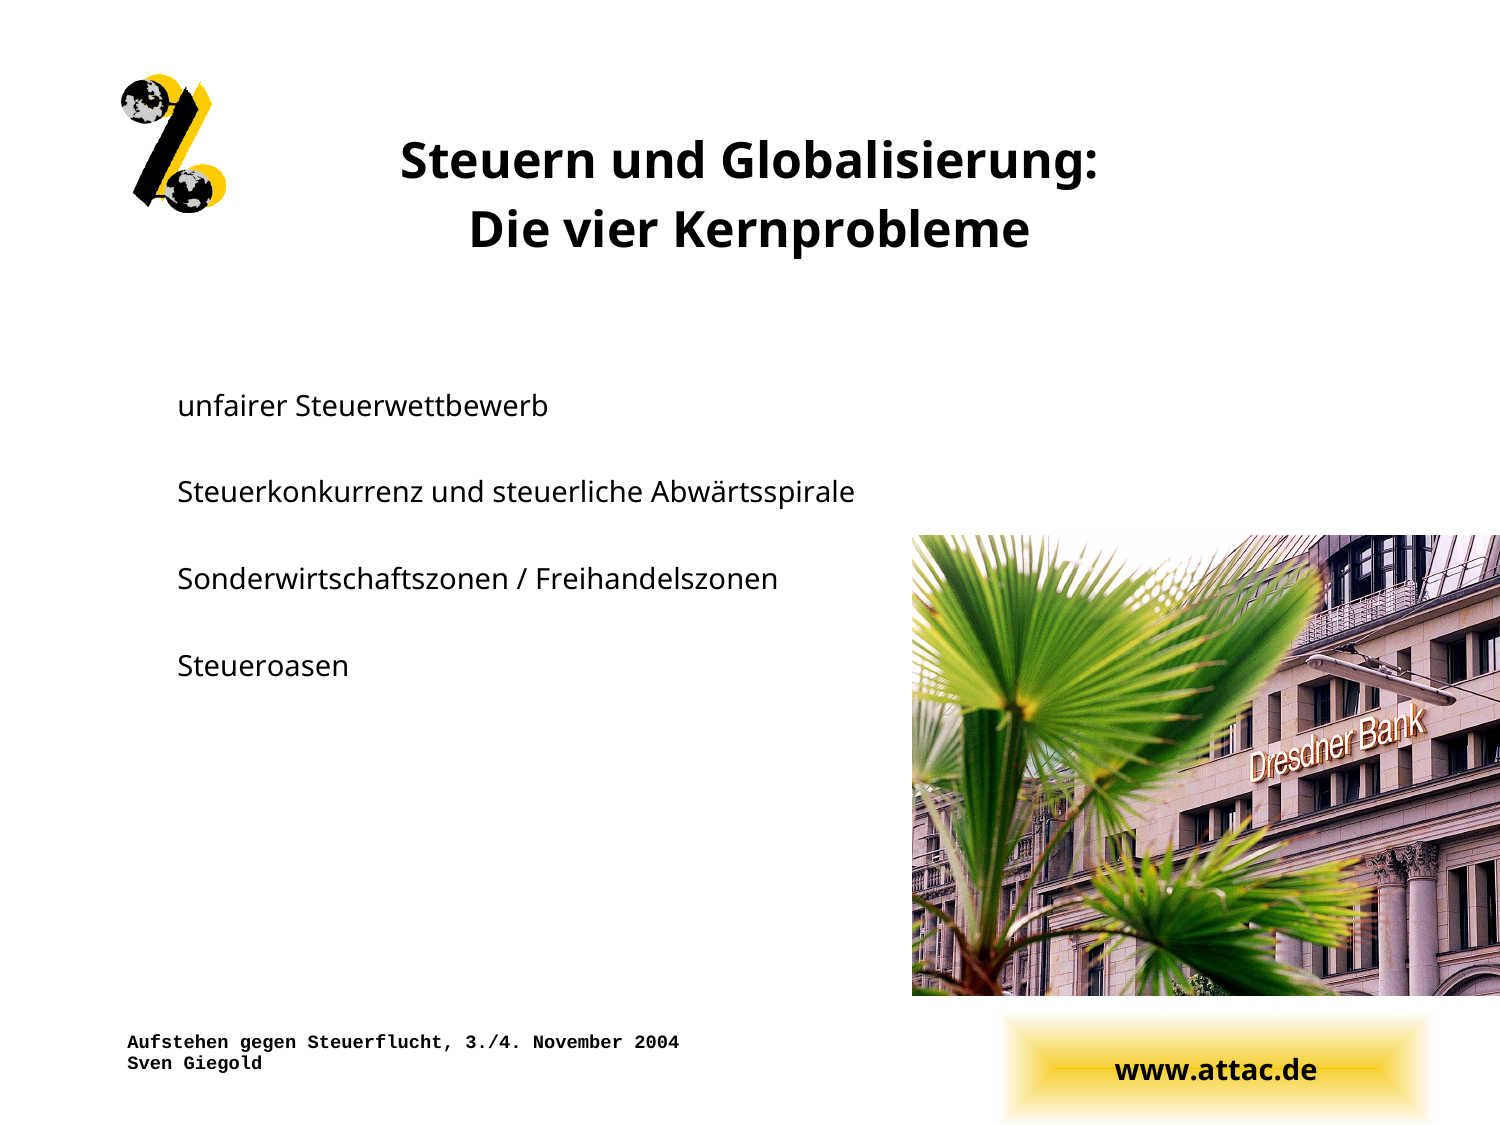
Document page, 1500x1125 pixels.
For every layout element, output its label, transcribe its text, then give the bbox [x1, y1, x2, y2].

picture [121, 74, 226, 213]
title Steuern und Globalisierung: Die vier Kernprobleme [300, 99, 1201, 288]
list unfairer Steuerwettbewerb Steuerkonkurrenz und steuerliche Abwärtsspirale Sonderwirtschaftszonen / Freihandelszonen Steueroasen [162, 337, 1388, 1013]
picture [912, 535, 1500, 996]
